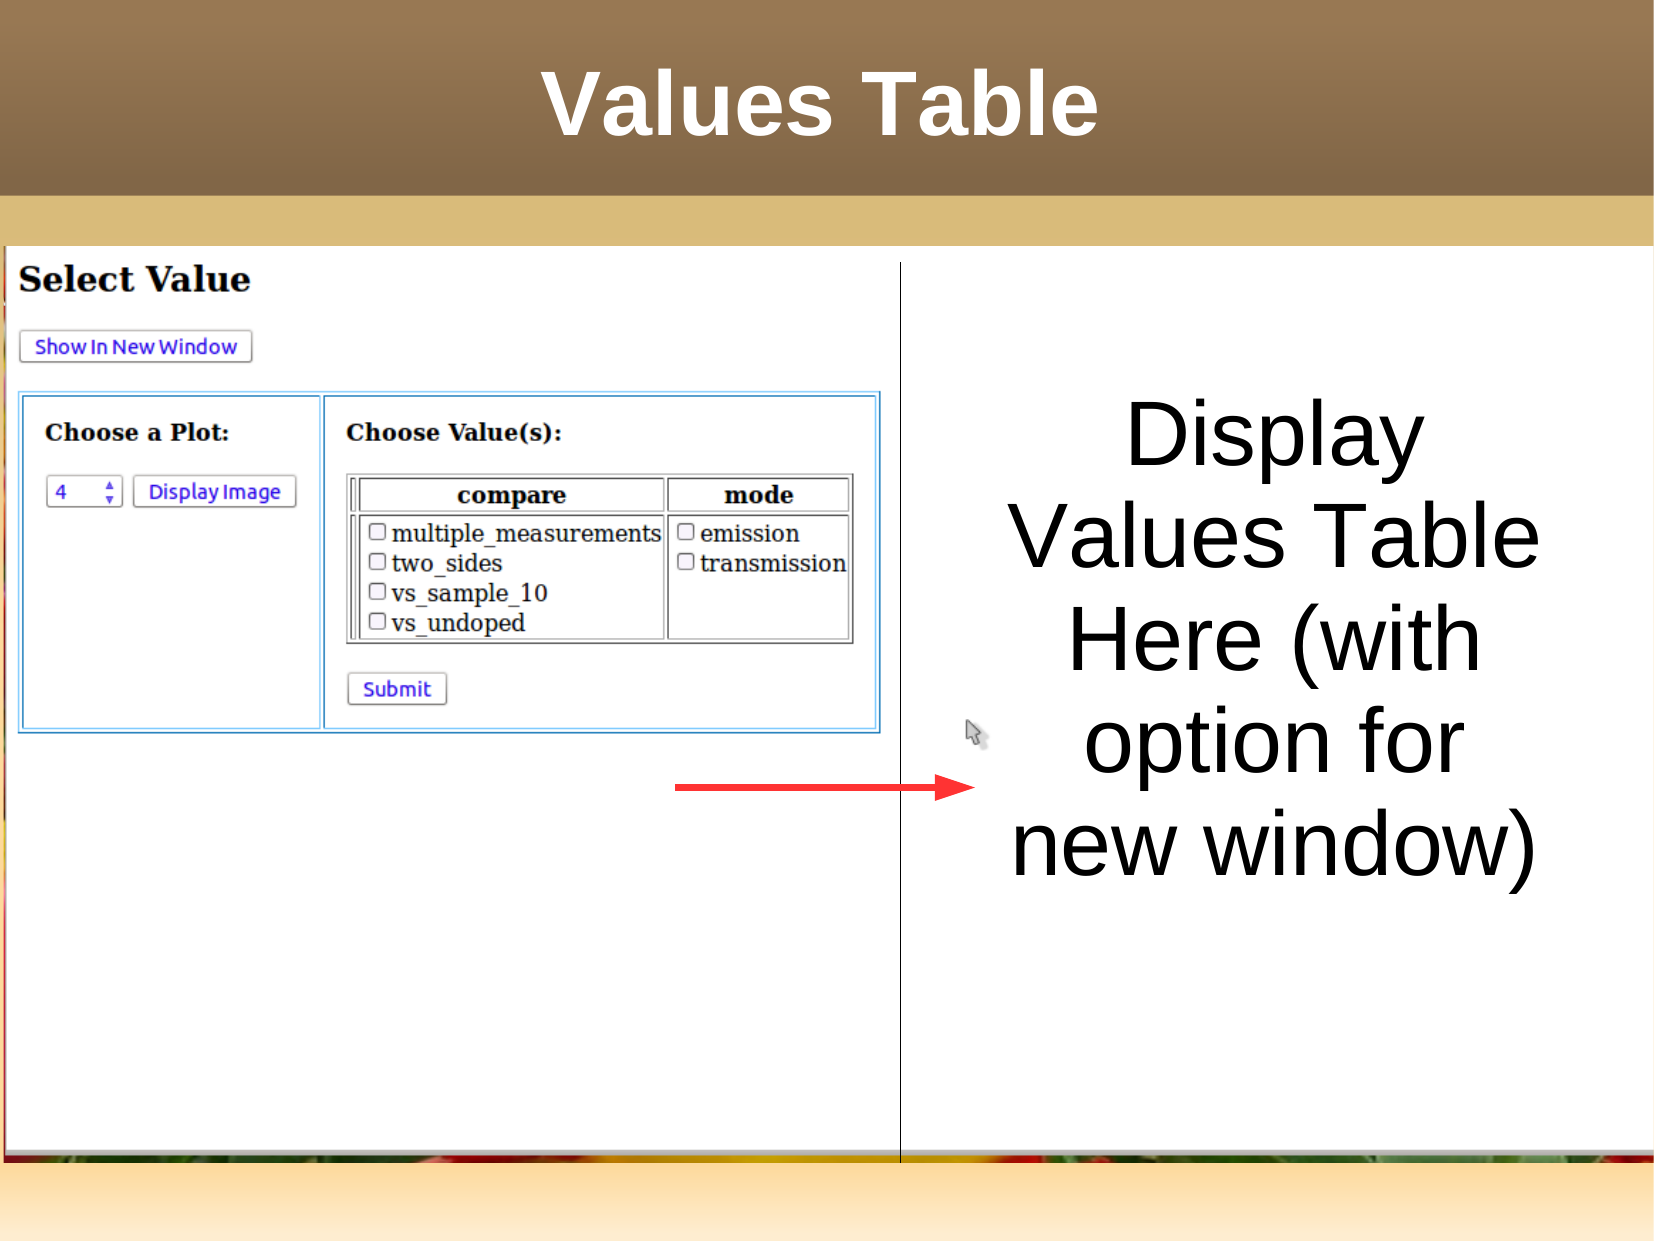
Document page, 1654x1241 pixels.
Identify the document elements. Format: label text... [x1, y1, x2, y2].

title Values Table [76, 0, 1565, 208]
picture [0, 0, 1654, 1241]
text_box Display Values Table Here (with option for new window) [975, 375, 1576, 903]
